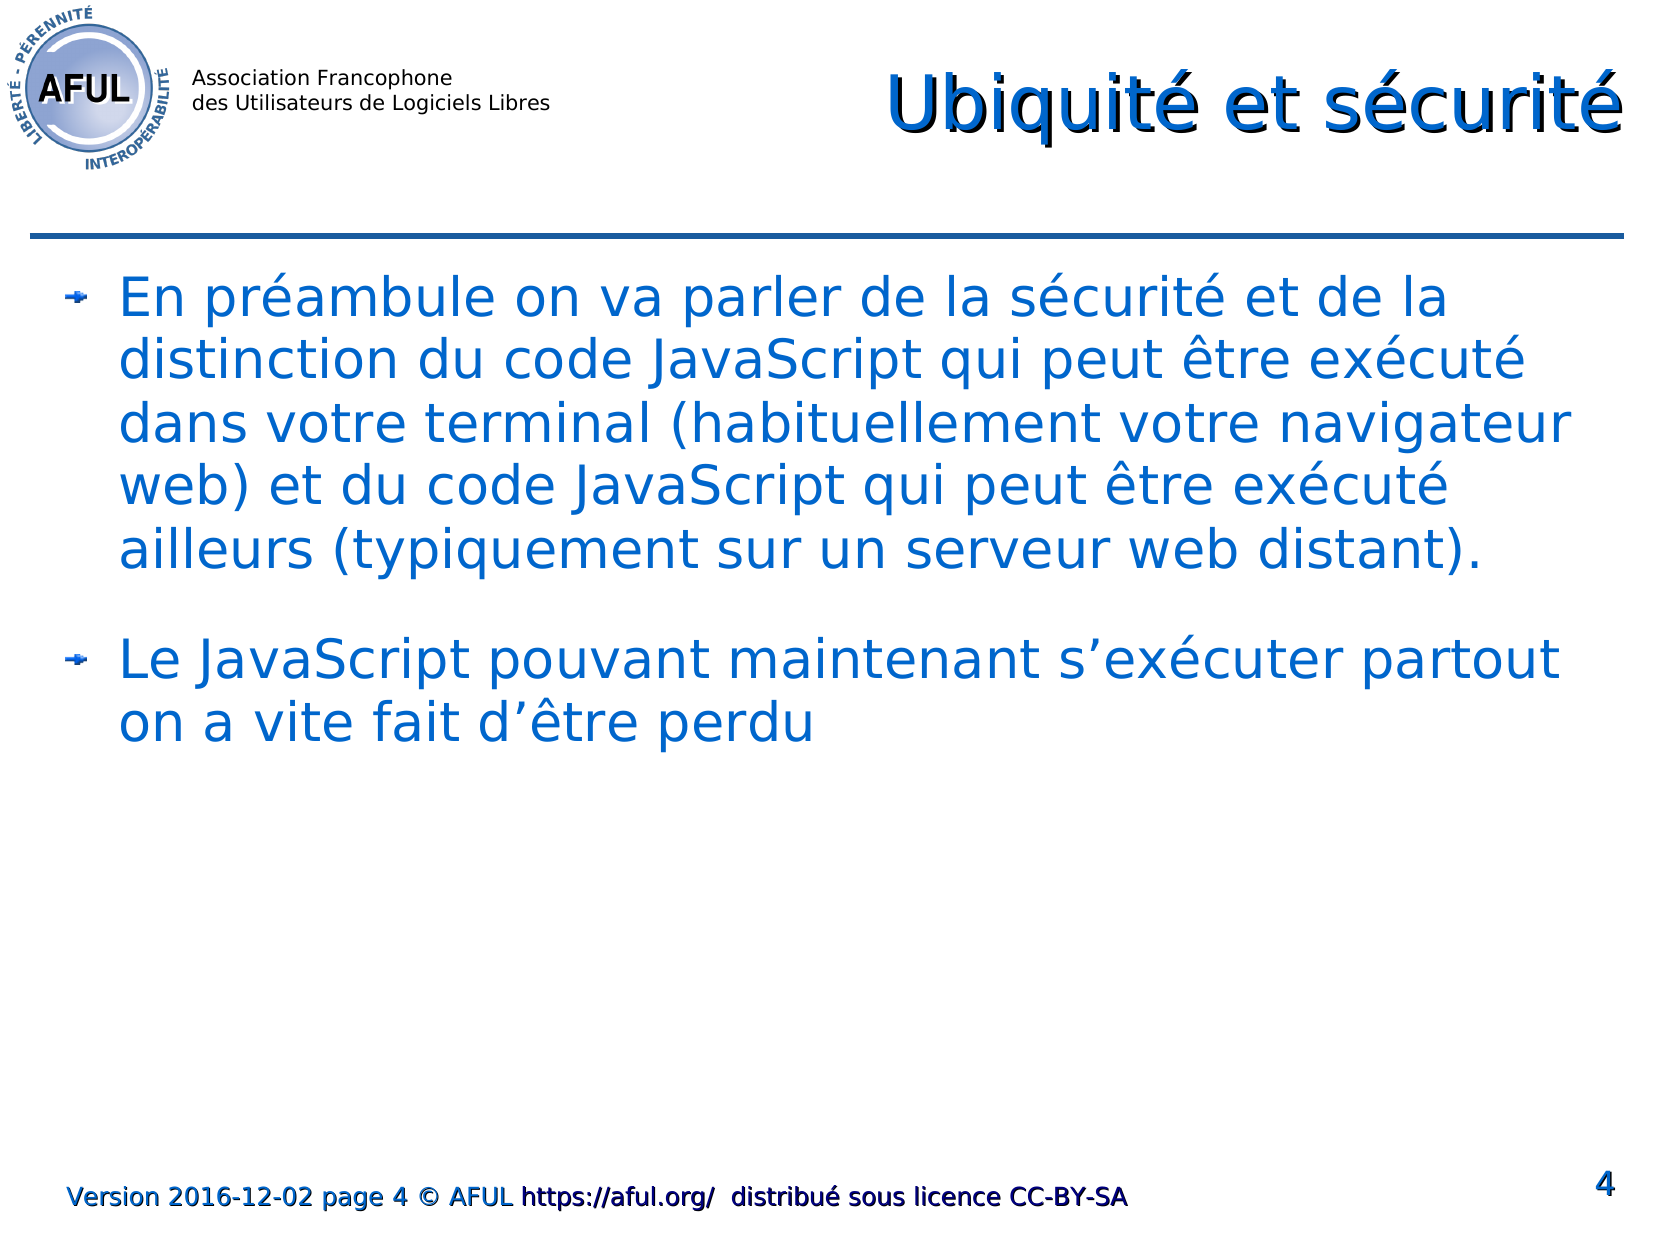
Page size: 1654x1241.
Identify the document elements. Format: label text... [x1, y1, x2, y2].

picture [0, 0, 178, 178]
title Ubiquité et sécurité [501, 0, 1625, 207]
list En préambule on va parler de la sécurité et de la distinction du code JavaScript qui peut être exécuté dans votre terminal (habituellement votre navigateur web) et du code JavaScript qui peut être exécuté ailleurs (typiquement sur un serveur web distant). Le JavaScript pouvant maintenant s’exécuter partout on a vite fait d’être perdu [47, 265, 1595, 1211]
